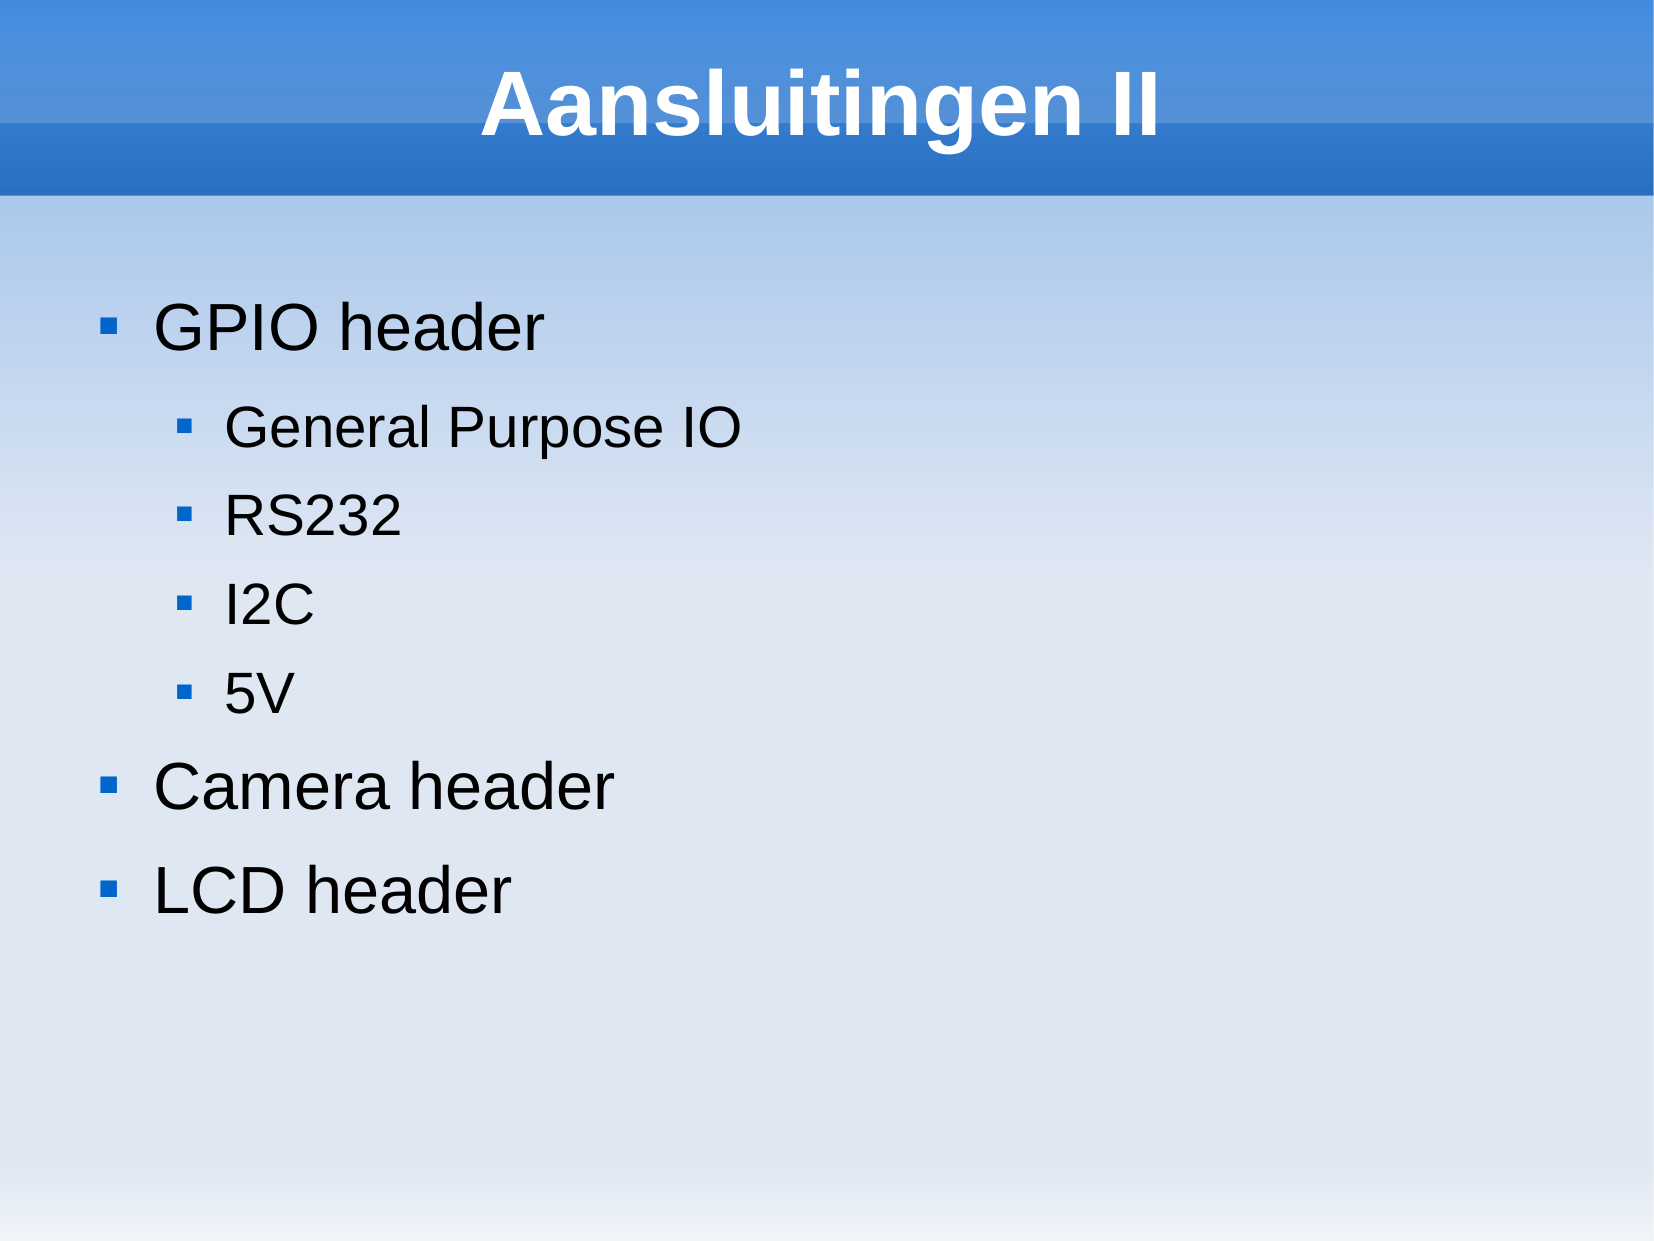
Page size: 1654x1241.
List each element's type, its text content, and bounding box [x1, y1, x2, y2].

title Aansluitingen II [76, 0, 1565, 208]
list GPIO header General Purpose IO RS232 I2C 5V Camera header LCD header [82, 290, 1571, 1109]
picture [0, 0, 1654, 1241]
